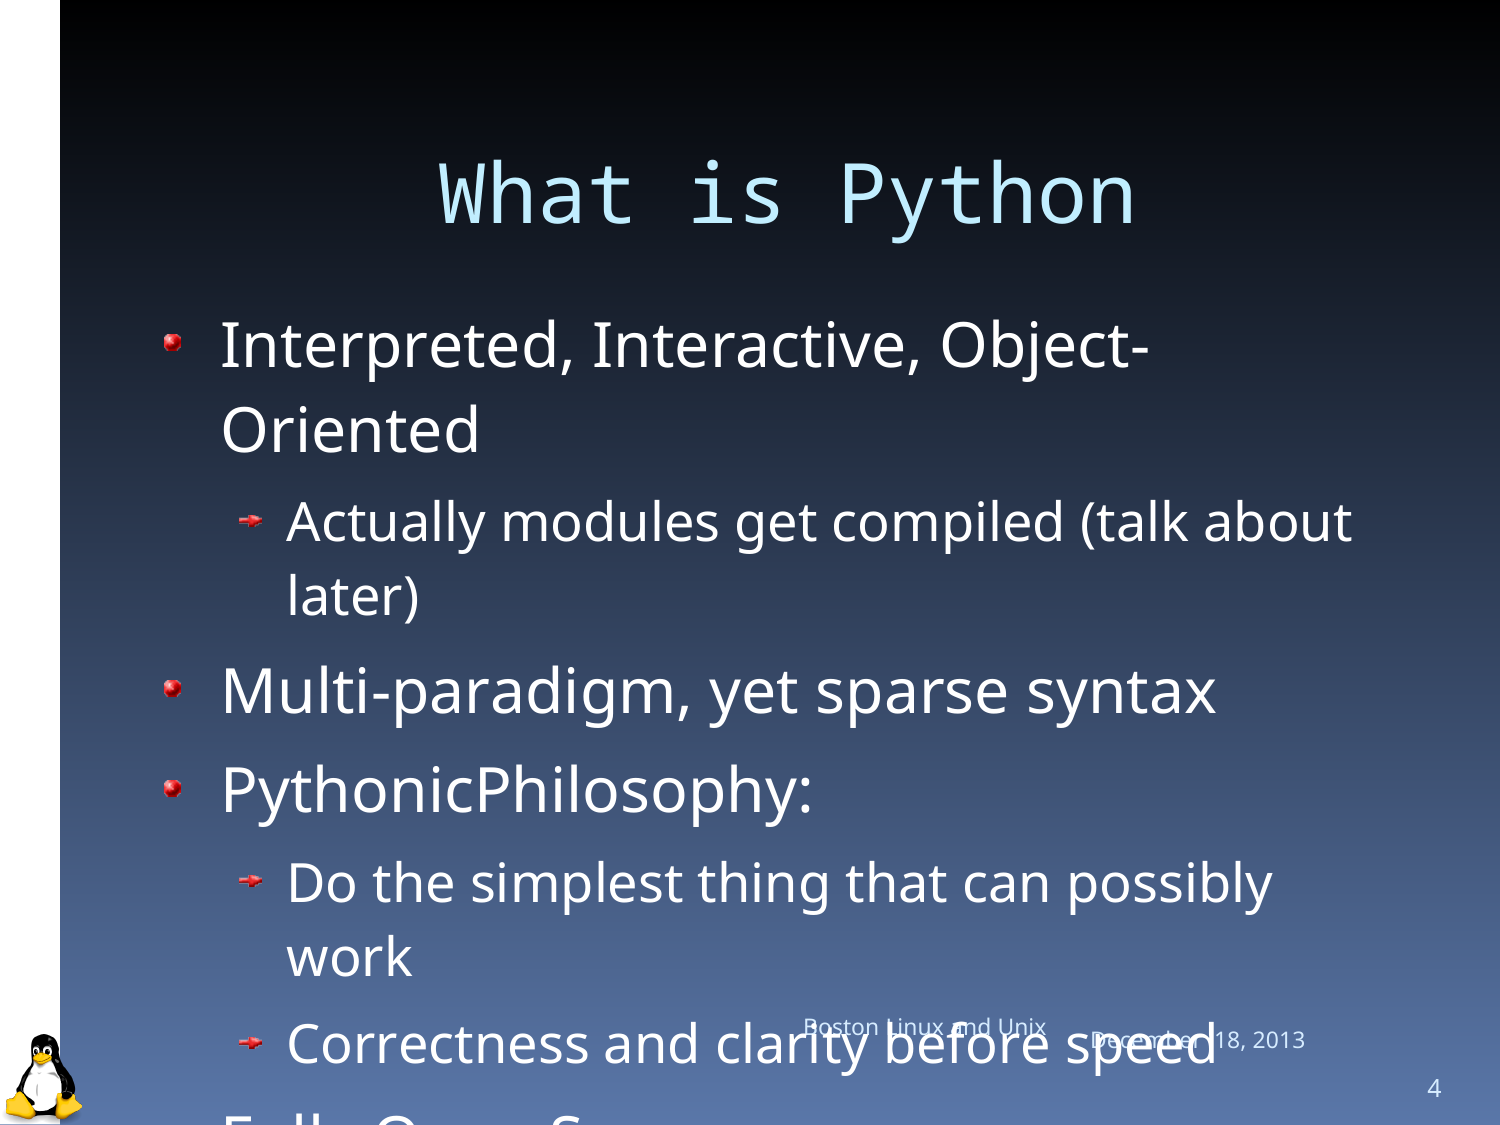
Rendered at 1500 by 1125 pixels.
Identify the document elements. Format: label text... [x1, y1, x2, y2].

picture [239, 1037, 262, 1049]
list Interpreted, Interactive, Object-Oriented Actually modules get compiled (talk about later) Multi-paradigm, yet sparse syntax PythonicPhilosophy: Do the simplest thing that can possibly work Correctness and clarity before speed Fully Open Source [149, 292, 1425, 962]
picture [0, 1034, 82, 1125]
title What is Python [149, 91, 1425, 292]
